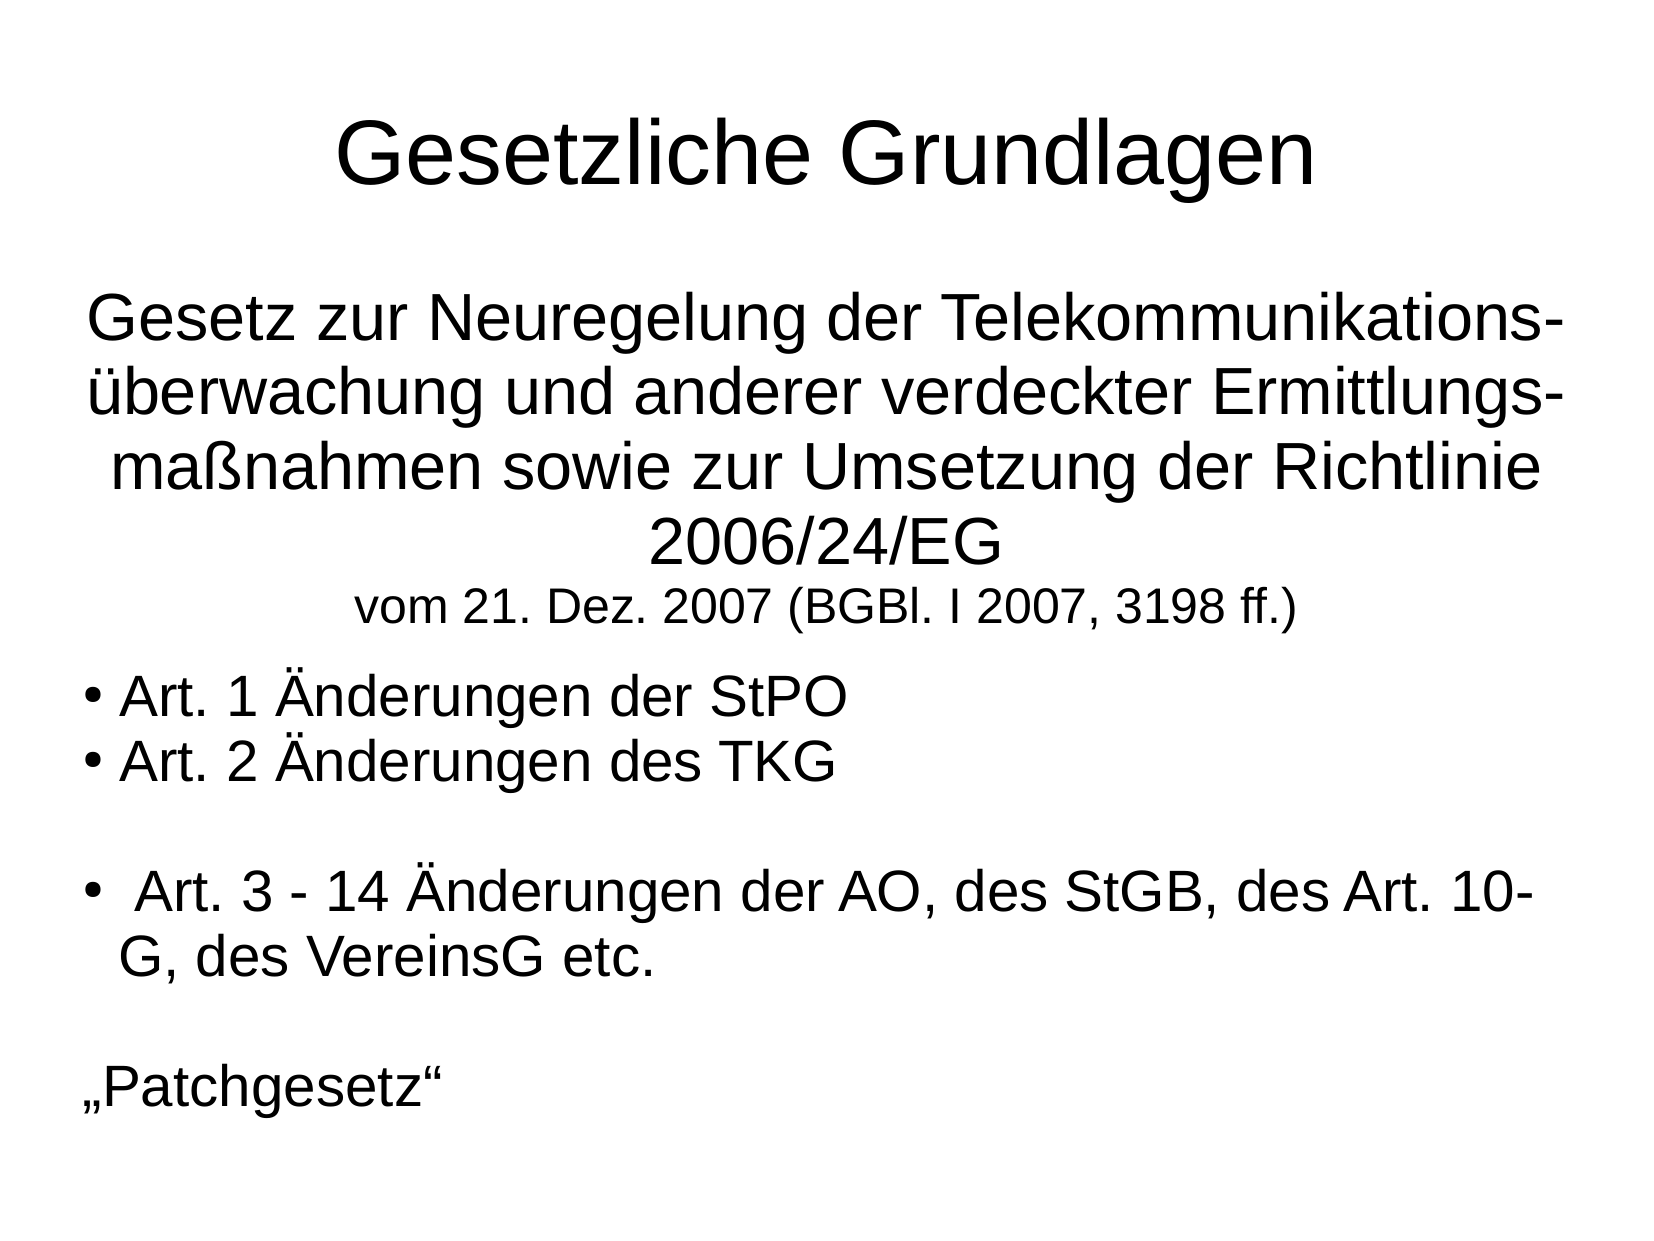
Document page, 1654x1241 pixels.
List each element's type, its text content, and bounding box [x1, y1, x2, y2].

title Gesetzliche Grundlagen [82, 49, 1571, 257]
subtitle Gesetz zur Neuregelung der Telekommunikations-überwachung und anderer verdeckter Ermittlungs-maßnahmen sowie zur Umsetzung der Richtlinie 2006/24/EG vom 21. Dez. 2007 (BGBl. I 2007, 3198 ff.) Art. 1 Änderungen der StPO Art. 2 Änderungen des TKG Art. 3 - 14 Änderungen der AO, des StGB, des Art. 10-G, des VereinsG etc. „Patchgesetz“ [82, 279, 1571, 1120]
